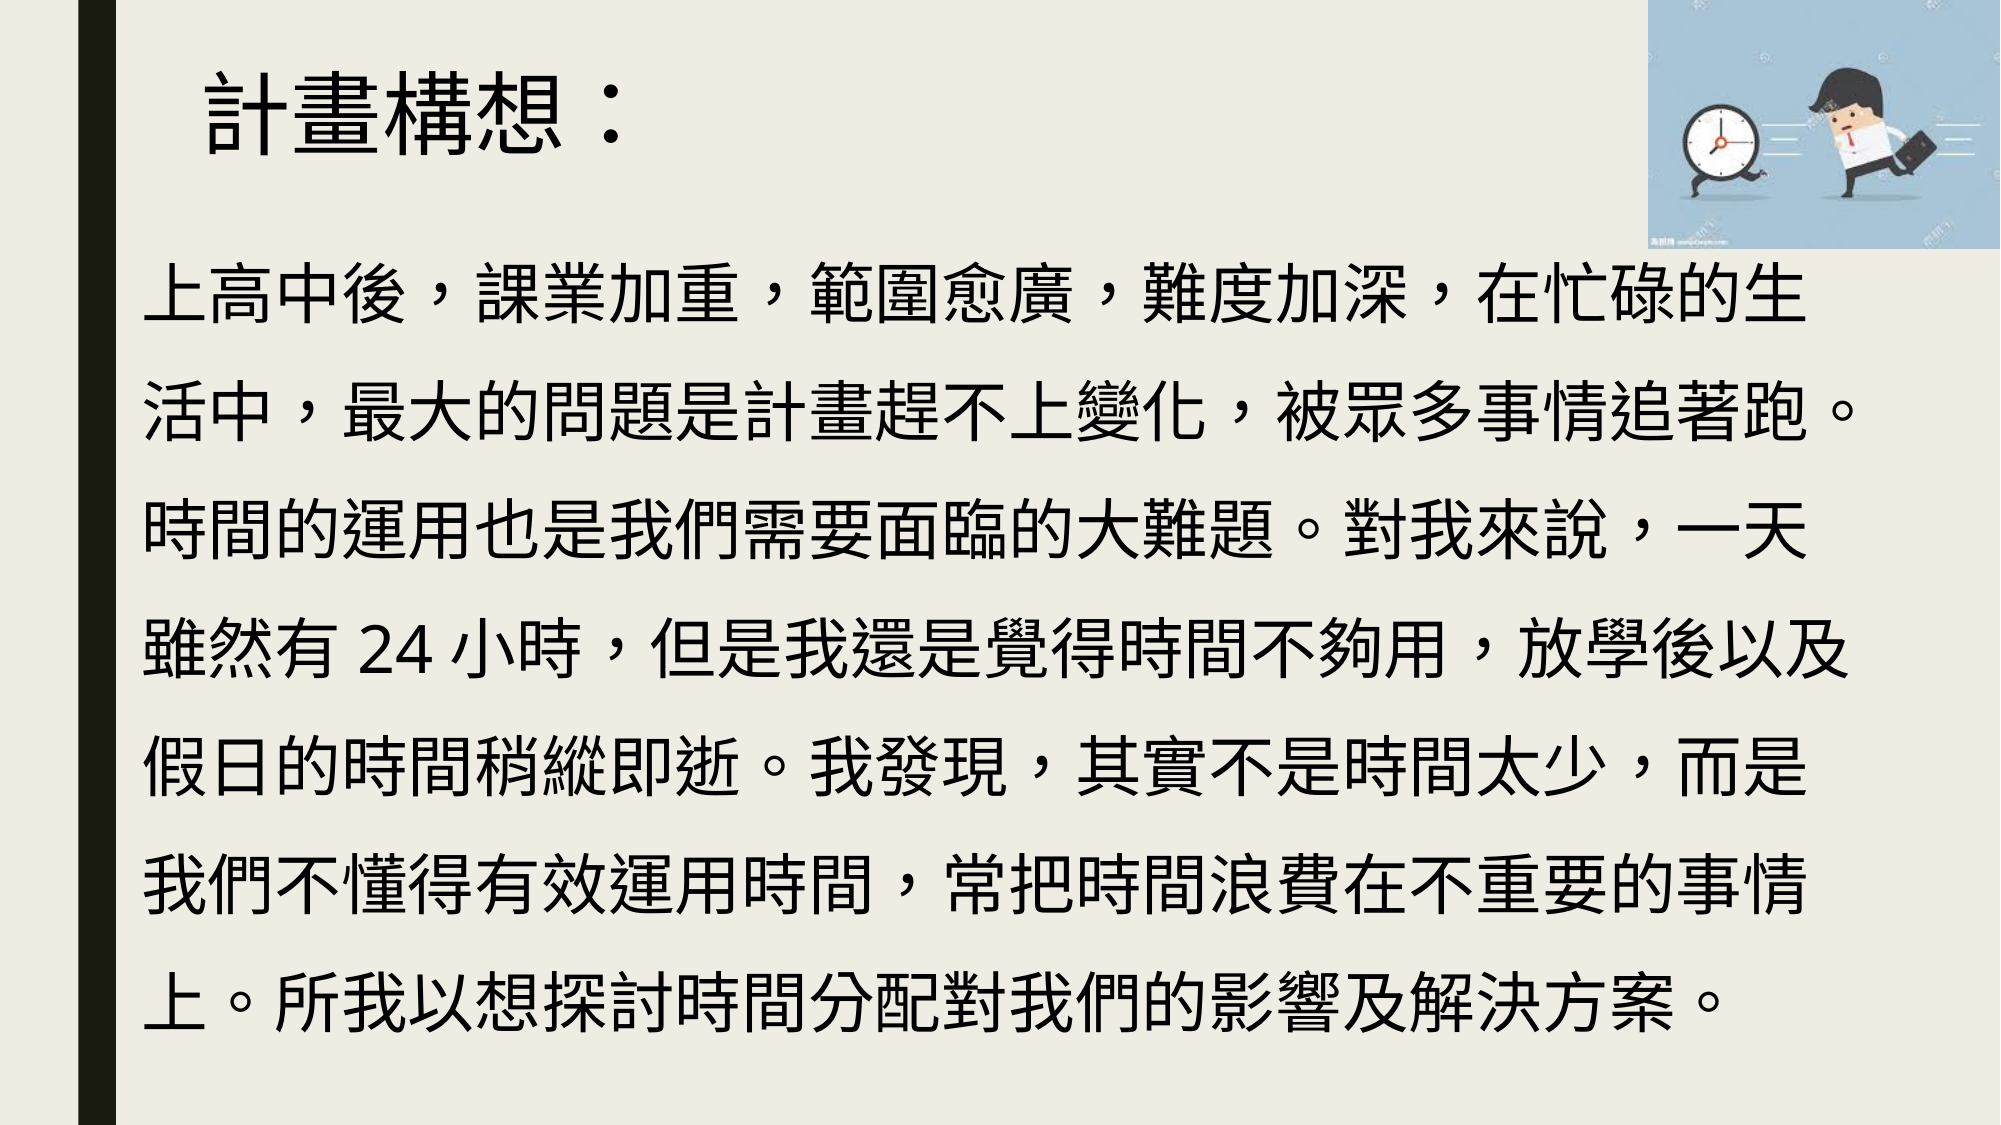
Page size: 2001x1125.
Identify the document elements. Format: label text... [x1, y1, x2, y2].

text_box 上高中後，課業加重，範圍愈廣，難度加深，在忙碌的生活中，最大的問題是計畫趕不上變化，被眾多事情追著跑。時間的運用也是我們需要面臨的大難題。對我來說，一天雖然有24小時，但是我還是覺得時間不夠用，放學後以及假日的時間稍縱即逝。我發現，其實不是時間太少，而是我們不懂得有效運用時間，常把時間浪費在不重要的事情上。所我以想探討時間分配對我們的影響及解決方案。 [126, 206, 1874, 1049]
text_box 計畫構想： [144, 49, 621, 174]
picture [1648, 0, 2000, 249]
